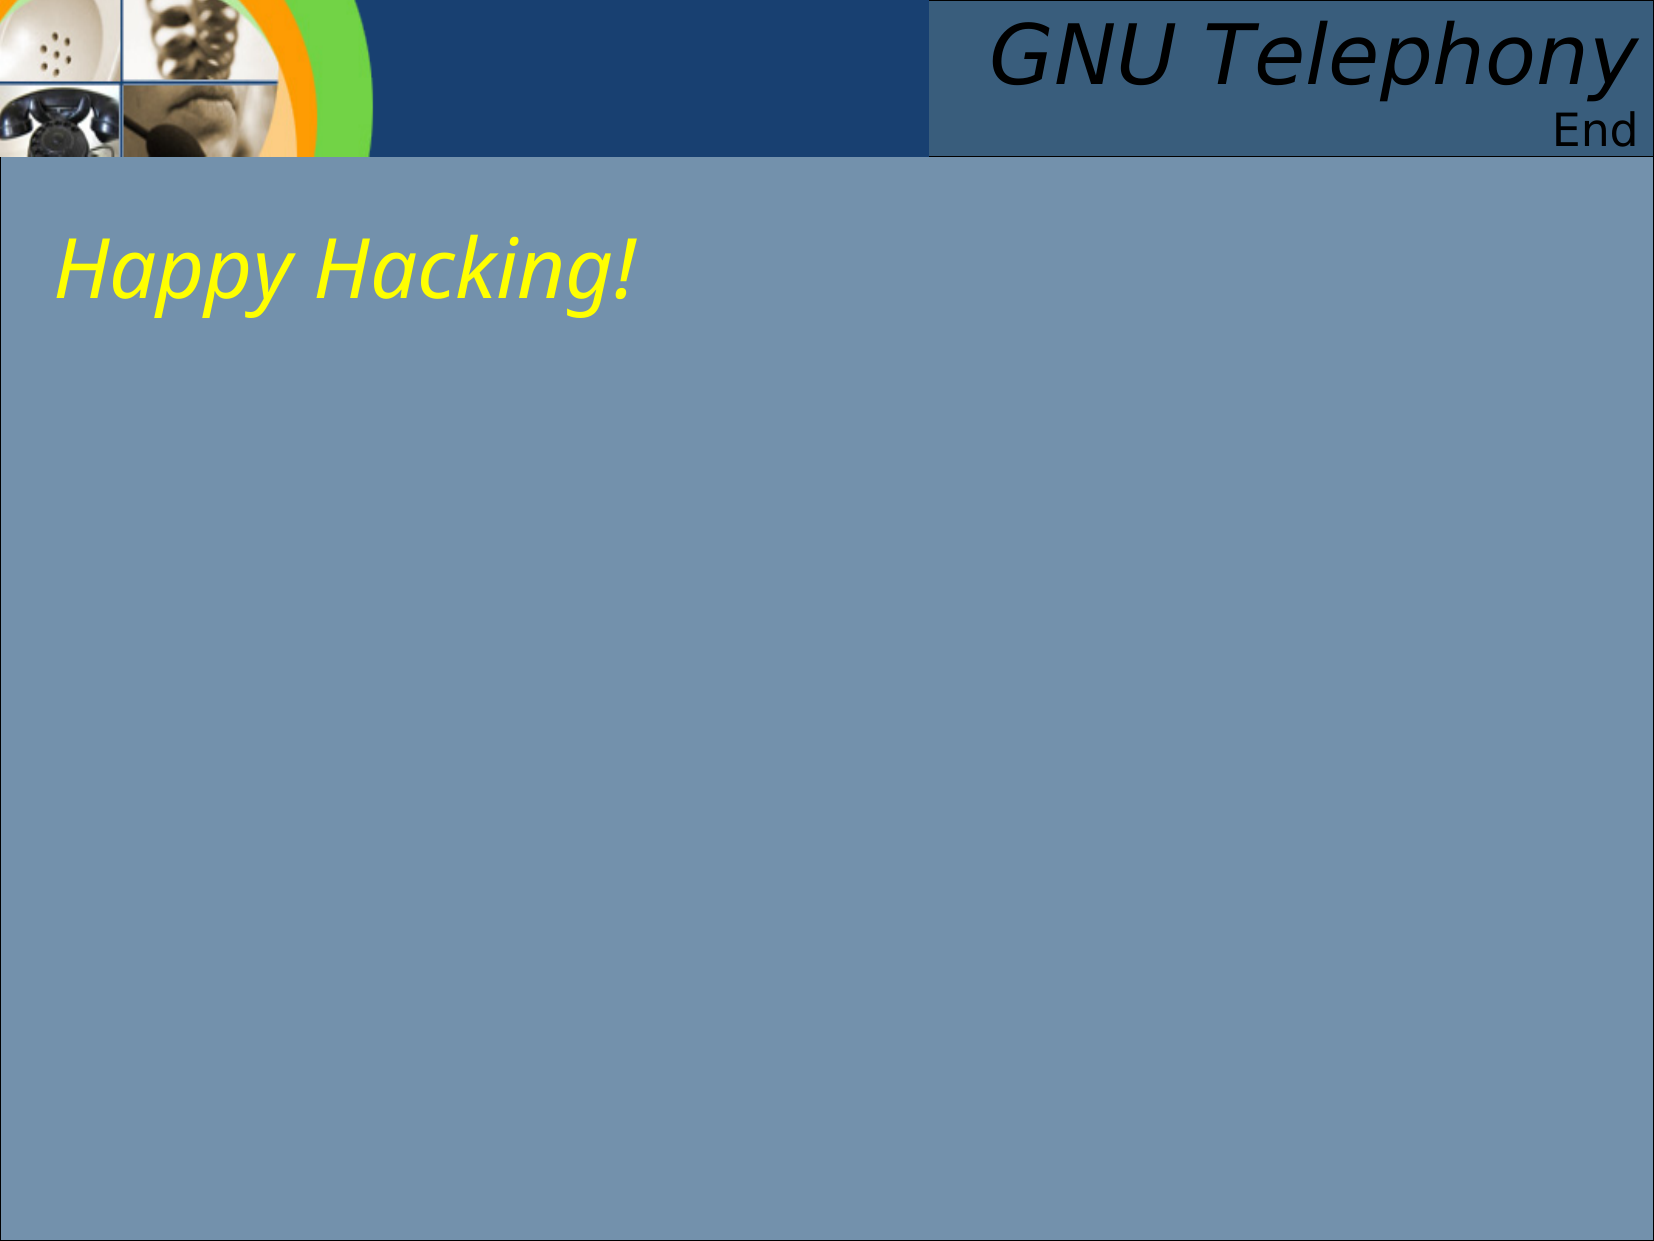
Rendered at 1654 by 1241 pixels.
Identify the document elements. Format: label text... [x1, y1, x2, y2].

picture [0, 0, 929, 157]
text_box GNU Telephony End [941, 0, 1654, 169]
text_box [0, 0, 1654, 1241]
text_box Happy Hacking! [38, 202, 733, 314]
